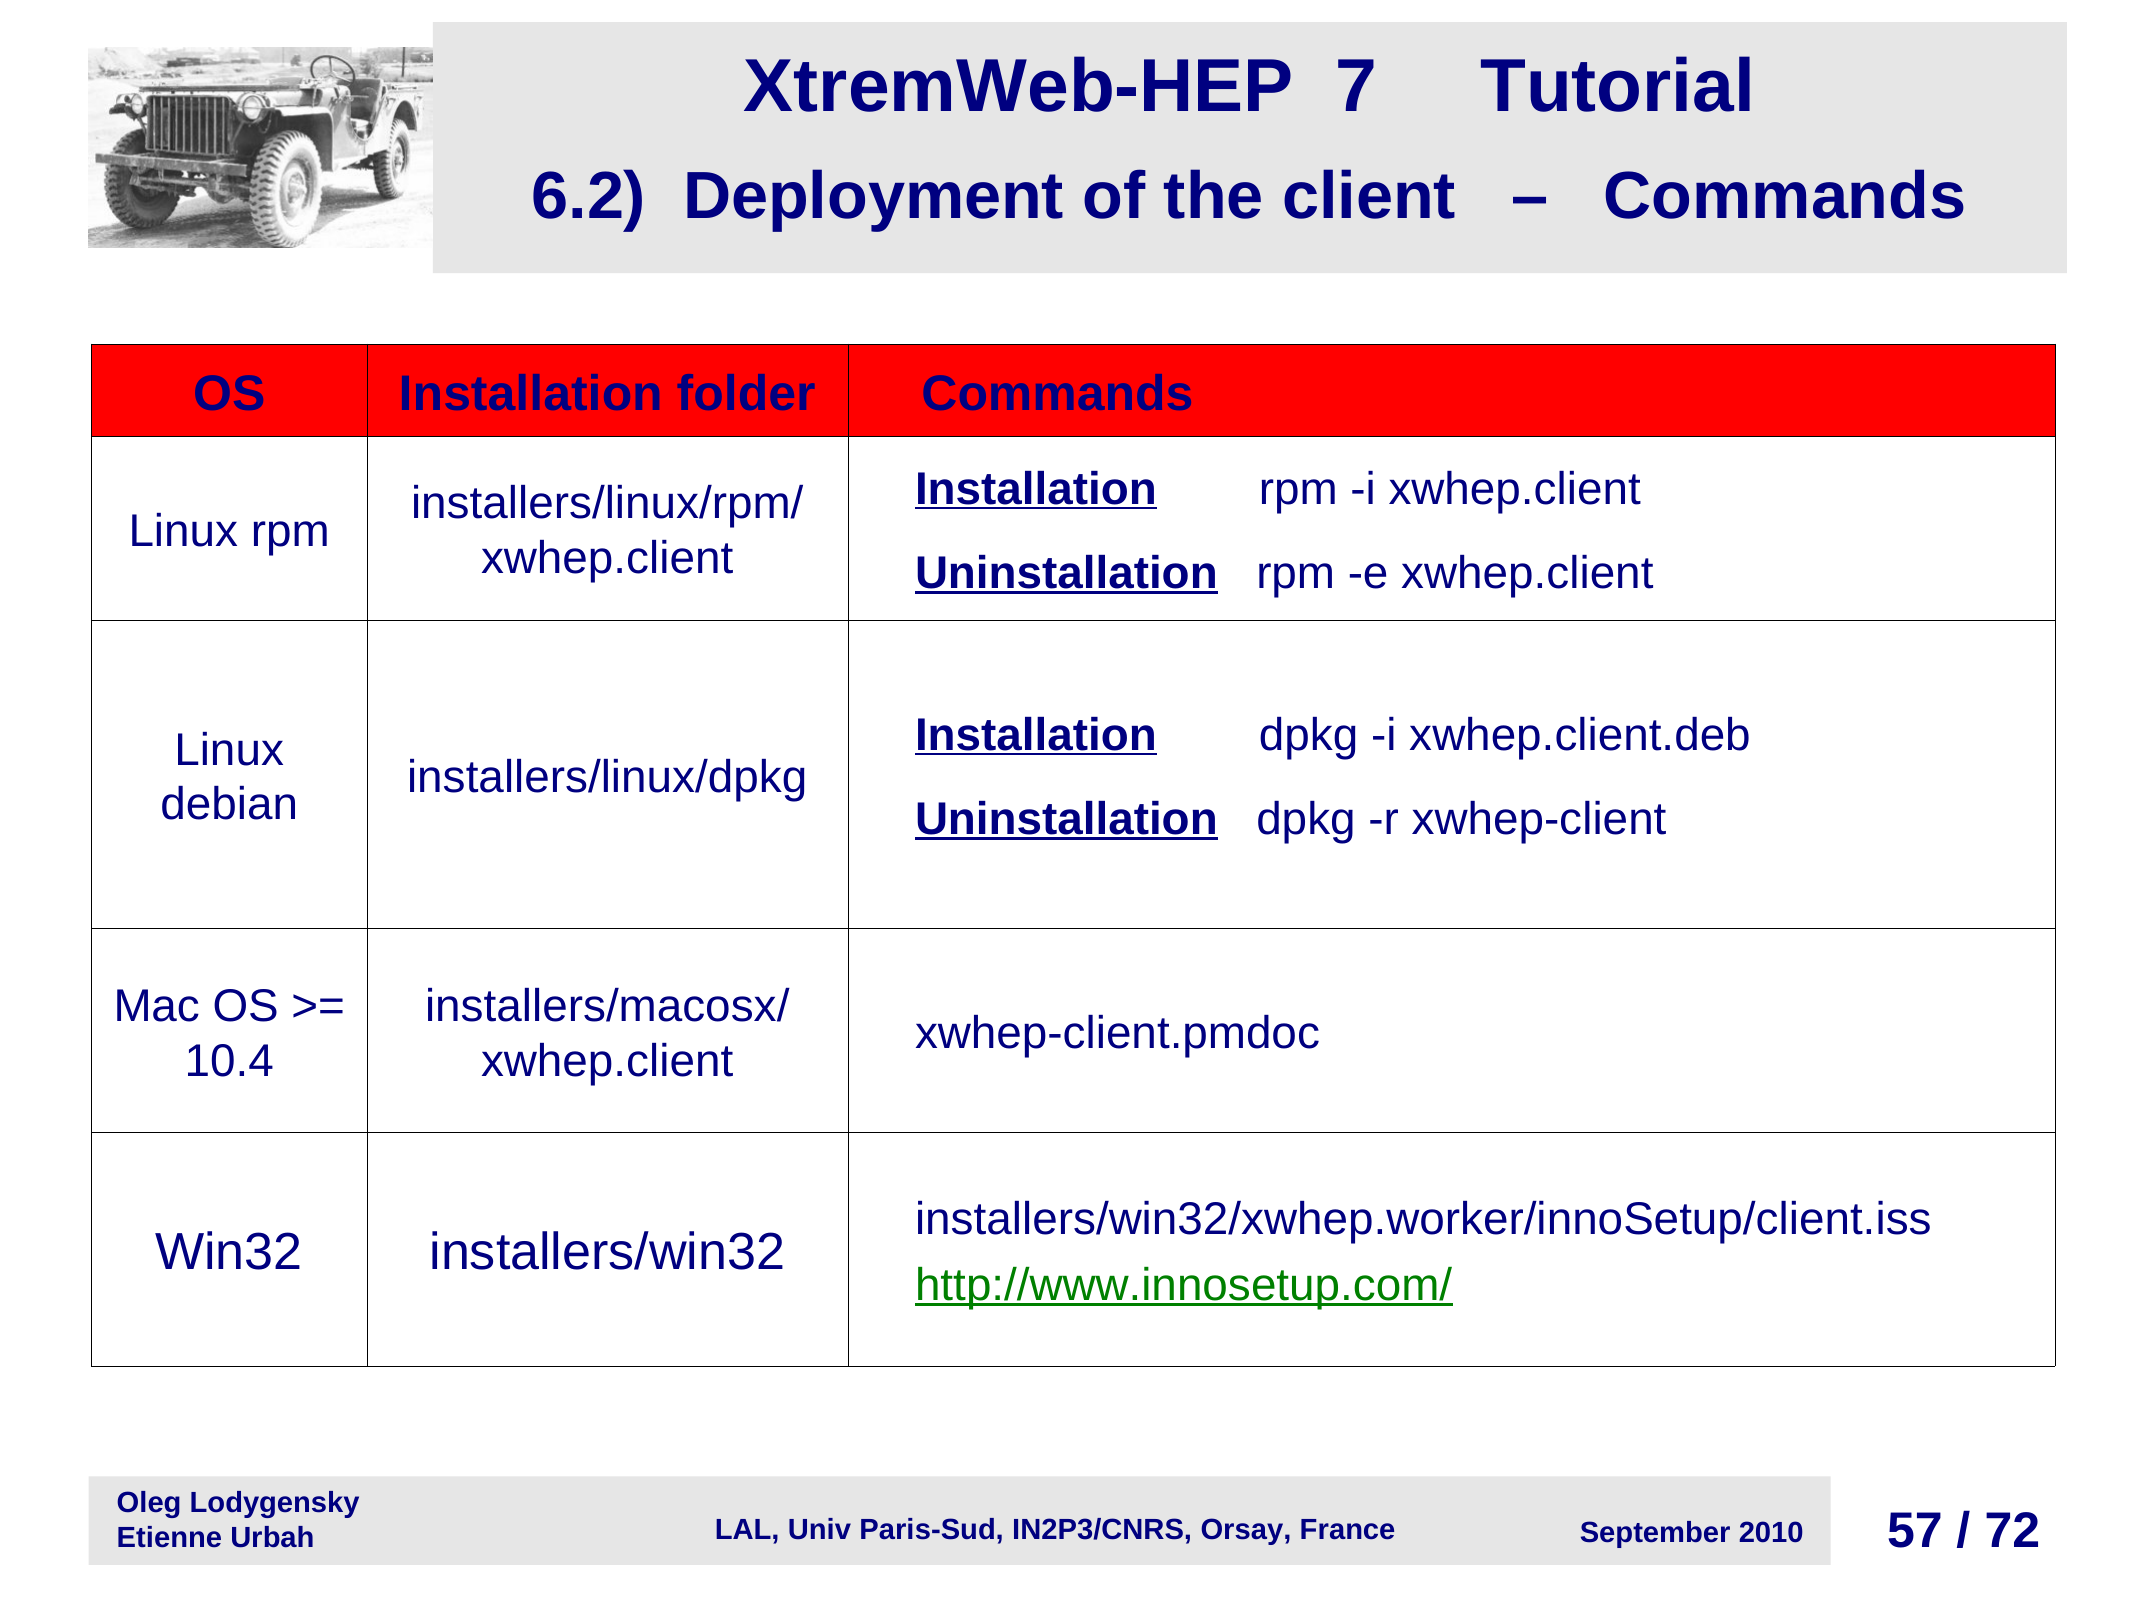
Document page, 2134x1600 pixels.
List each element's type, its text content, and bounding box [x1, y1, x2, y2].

table_cell Linux rpm [92, 437, 367, 620]
table_cell Mac OS >= 10.4 [92, 929, 367, 1132]
table_cell installers/linux/dpkg [368, 621, 848, 928]
table_header OS [92, 345, 367, 436]
table_cell installers/linux/rpm/xwhep.client [368, 437, 848, 620]
table_cell installers/macosx/xwhep.client [368, 929, 848, 1132]
table_cell installers/win32 [368, 1133, 848, 1366]
table_cell xwhep-client.pmdoc [849, 929, 2055, 1132]
table_cell Linux debian [92, 621, 367, 928]
table_cell Installation dpkg -i xwhep.client.deb Uninstallation dpkg -r xwhep-client [849, 621, 2055, 928]
title 6.2) Deployment of the client – Commands [442, 118, 2067, 266]
table_header Commands [849, 345, 2055, 436]
table_cell Win32 [92, 1133, 367, 1366]
table_header Installation folder [368, 345, 848, 436]
table_cell Installation rpm -i xwhep.client Uninstallation rpm -e xwhep.client [849, 437, 2055, 620]
picture [88, 47, 433, 248]
table_cell installers/win32/xwhep.worker/innoSetup/client.iss http://www.innosetup.com/ [849, 1133, 2055, 1366]
